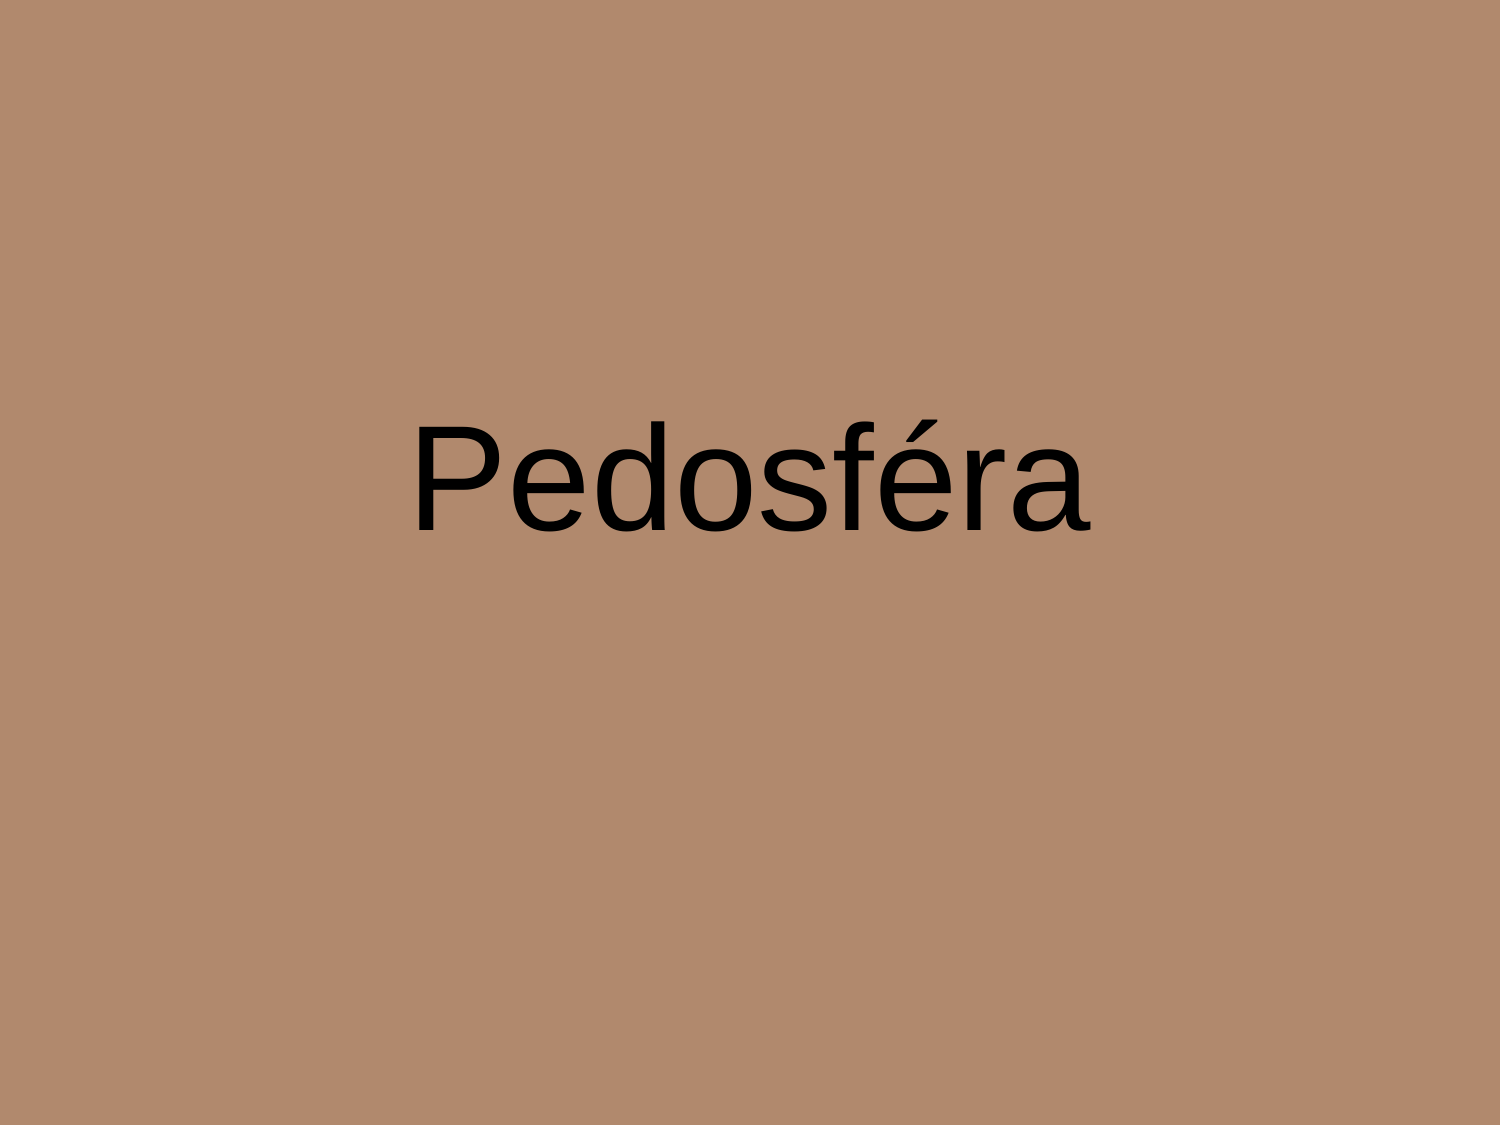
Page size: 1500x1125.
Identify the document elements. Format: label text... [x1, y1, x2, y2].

title Pedosféra [112, 349, 1388, 591]
